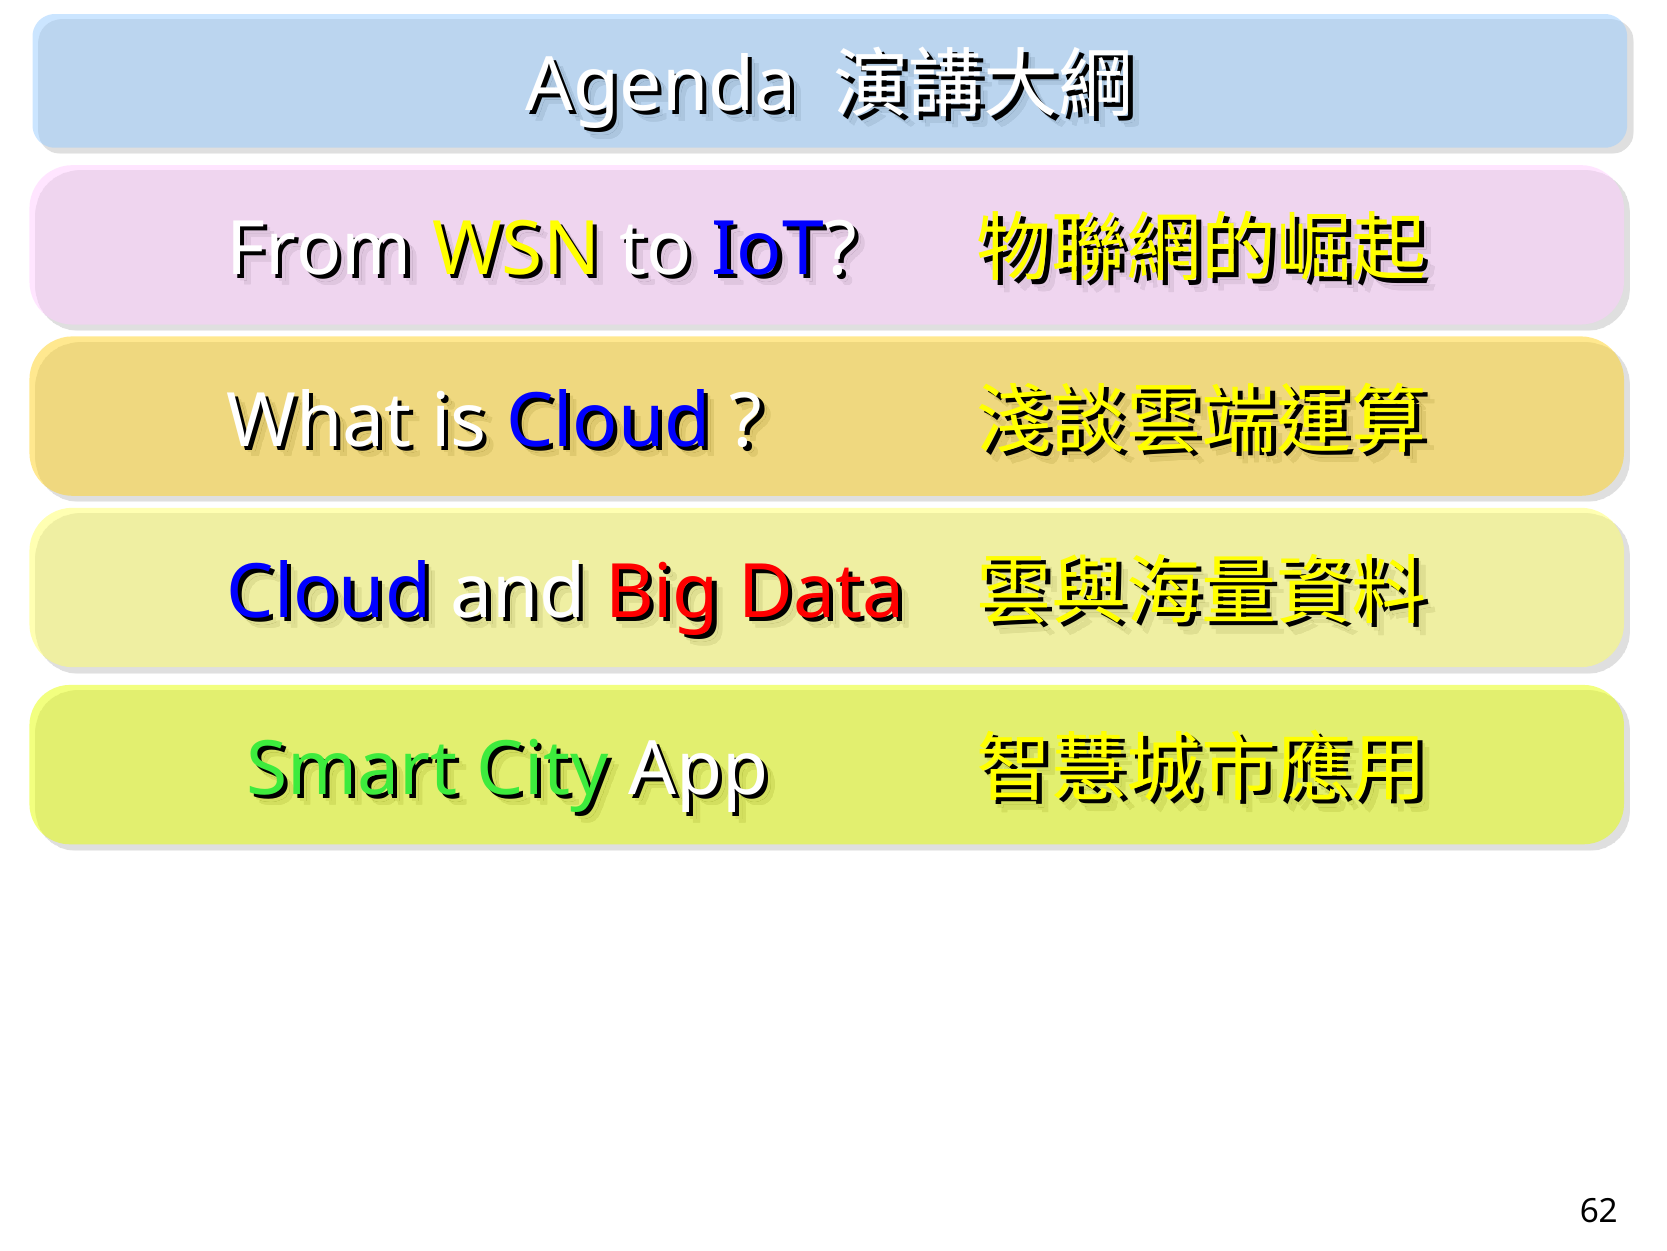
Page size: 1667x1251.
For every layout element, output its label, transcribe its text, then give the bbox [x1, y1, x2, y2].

text_box Agenda 演講大綱 [32, 14, 1628, 148]
text_box Smart City App 智慧城市應用 [29, 684, 1625, 845]
text_box What is Cloud ? 淺談雲端運算 [29, 336, 1625, 496]
text_box From WSN to IoT? 物聯網的崛起 [29, 165, 1625, 325]
text_box Cloud and Big Data 雲與海量資料 [29, 507, 1625, 668]
